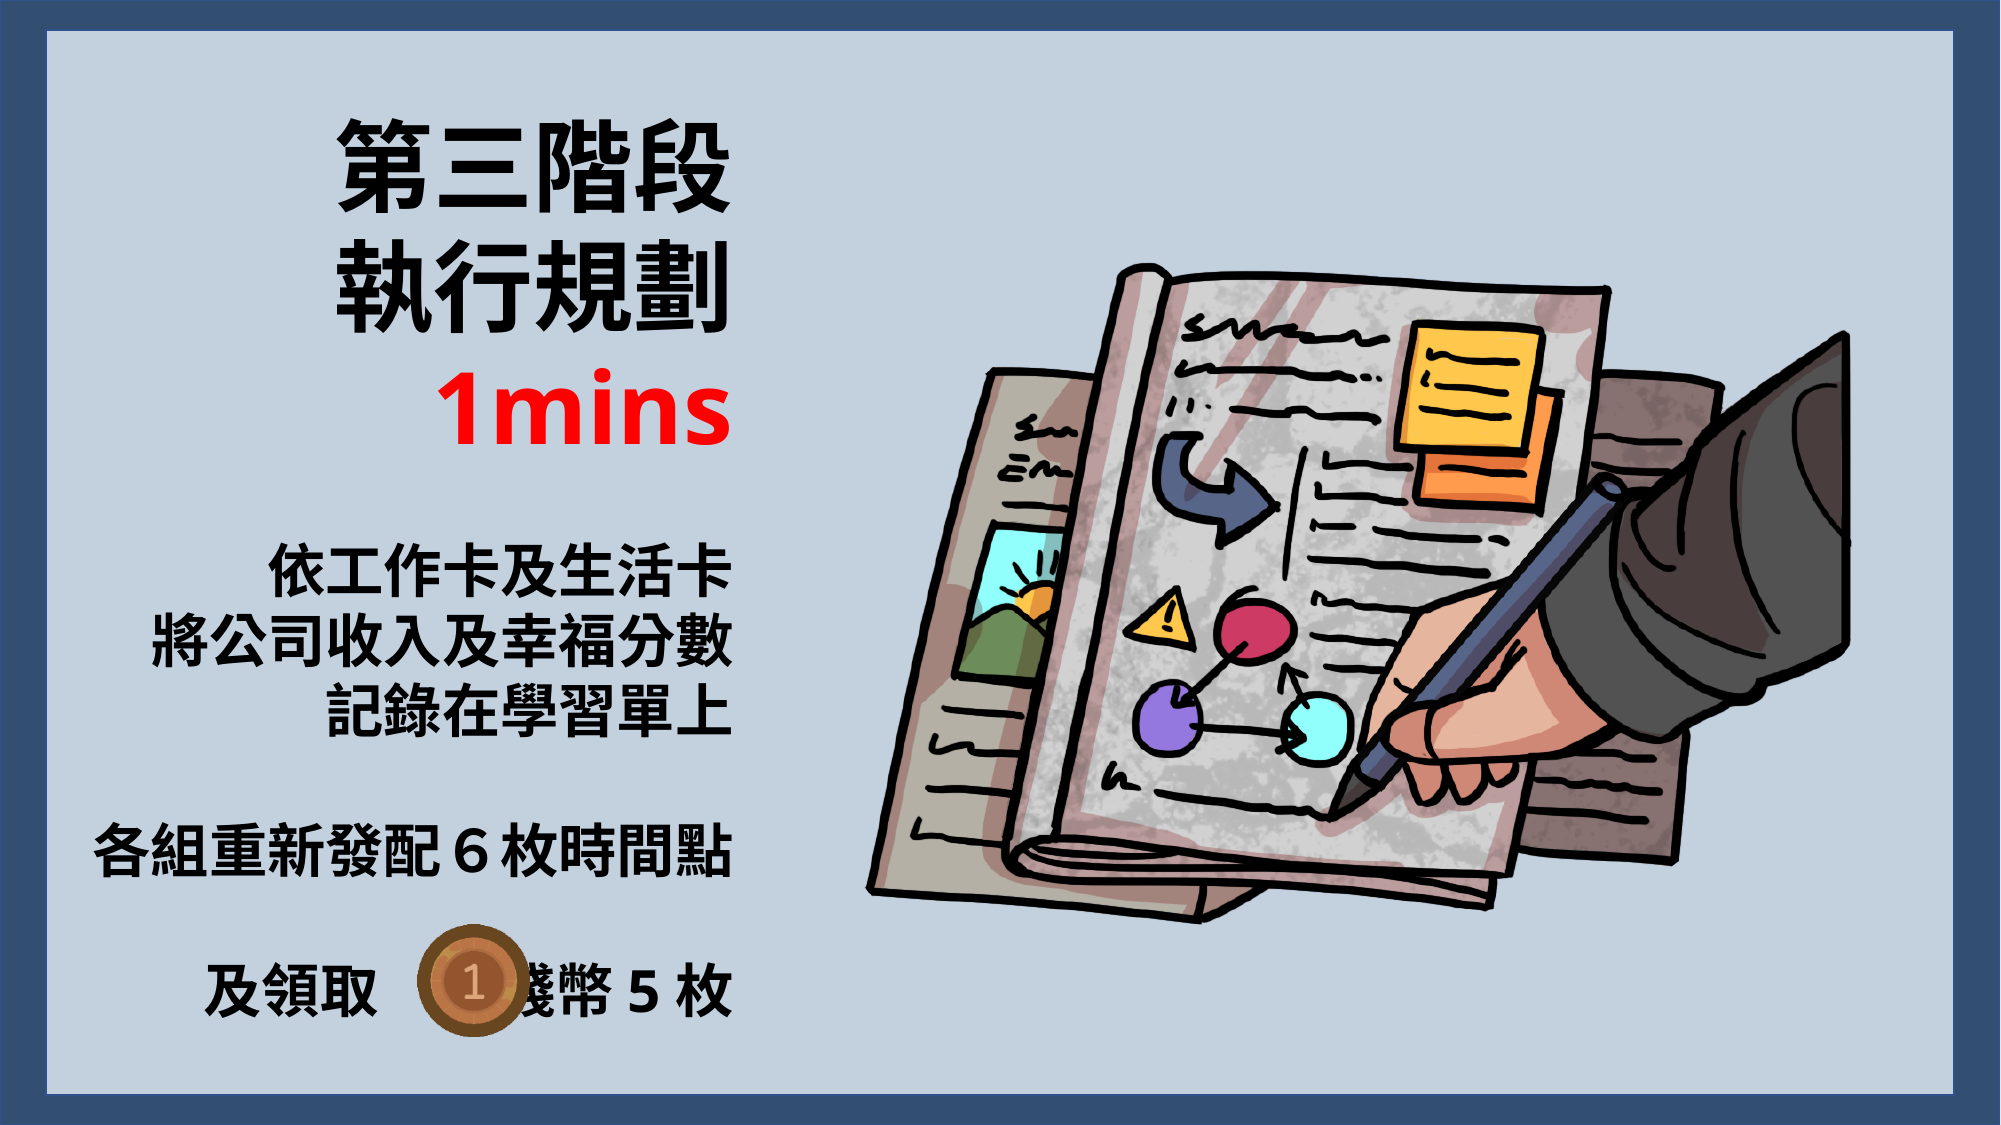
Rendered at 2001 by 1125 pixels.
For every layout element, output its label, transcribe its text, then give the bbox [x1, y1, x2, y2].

text_box 第三階段 執行規劃 1mins 依工作卡及生活卡 將公司收入及幸福分數 記錄在學習單上 各組重新發配６枚時間點 及領取 錢幣5枚 [78, 97, 758, 1032]
picture [417, 924, 530, 1037]
picture [864, 263, 1852, 925]
